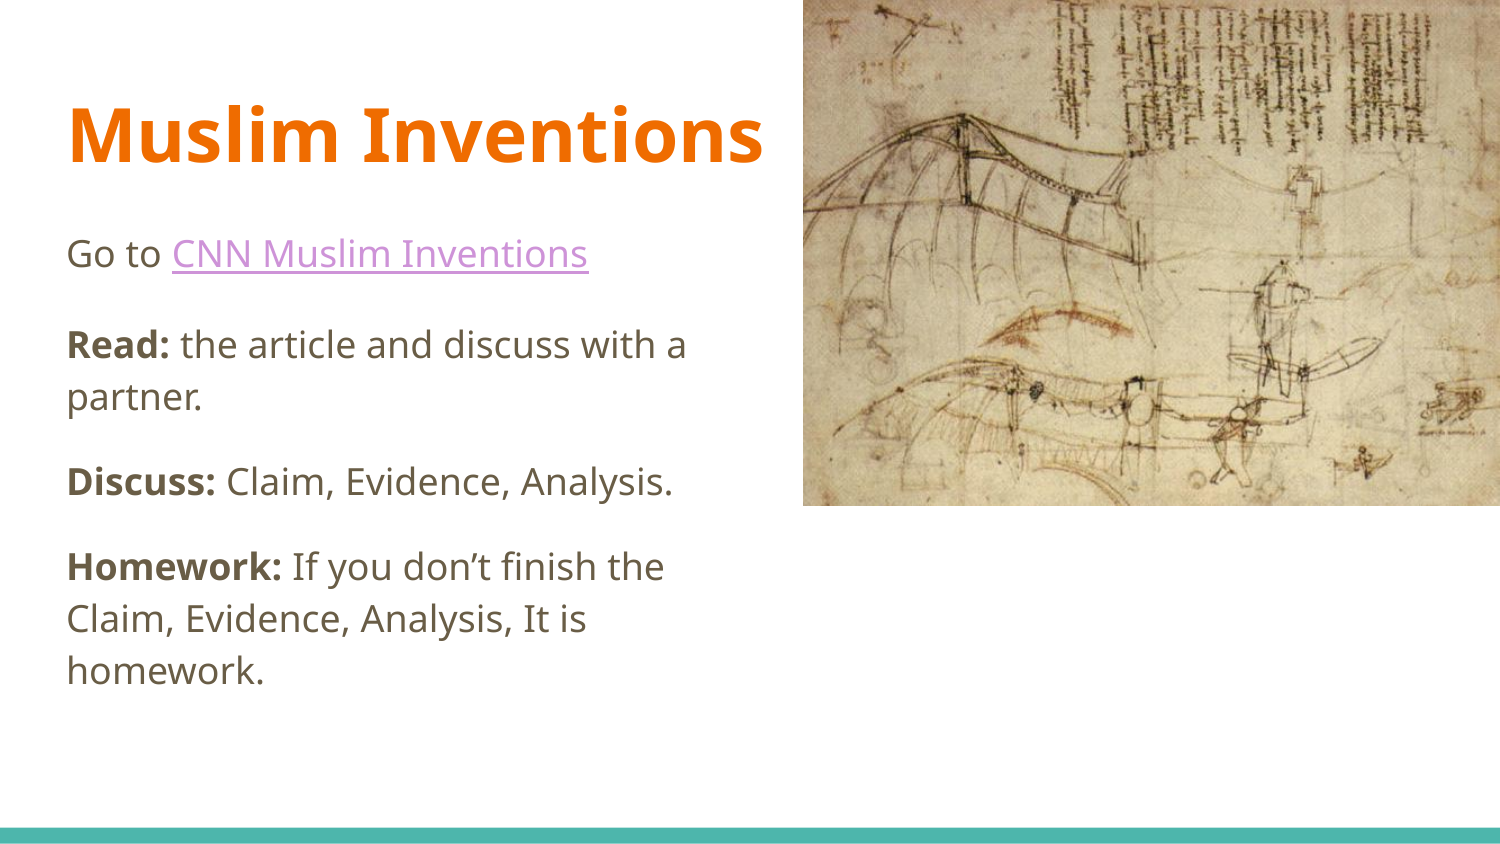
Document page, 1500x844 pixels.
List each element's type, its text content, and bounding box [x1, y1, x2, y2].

title Muslim Inventions [51, 72, 803, 189]
list Go to CNN Muslim Inventions Read: the article and discuss with a partner. Discuss: Claim, Evidence, Analysis. Homework: If you don’t finish the Claim, Evidence, Analysis, It is homework. [51, 207, 773, 750]
picture [803, 0, 1500, 506]
